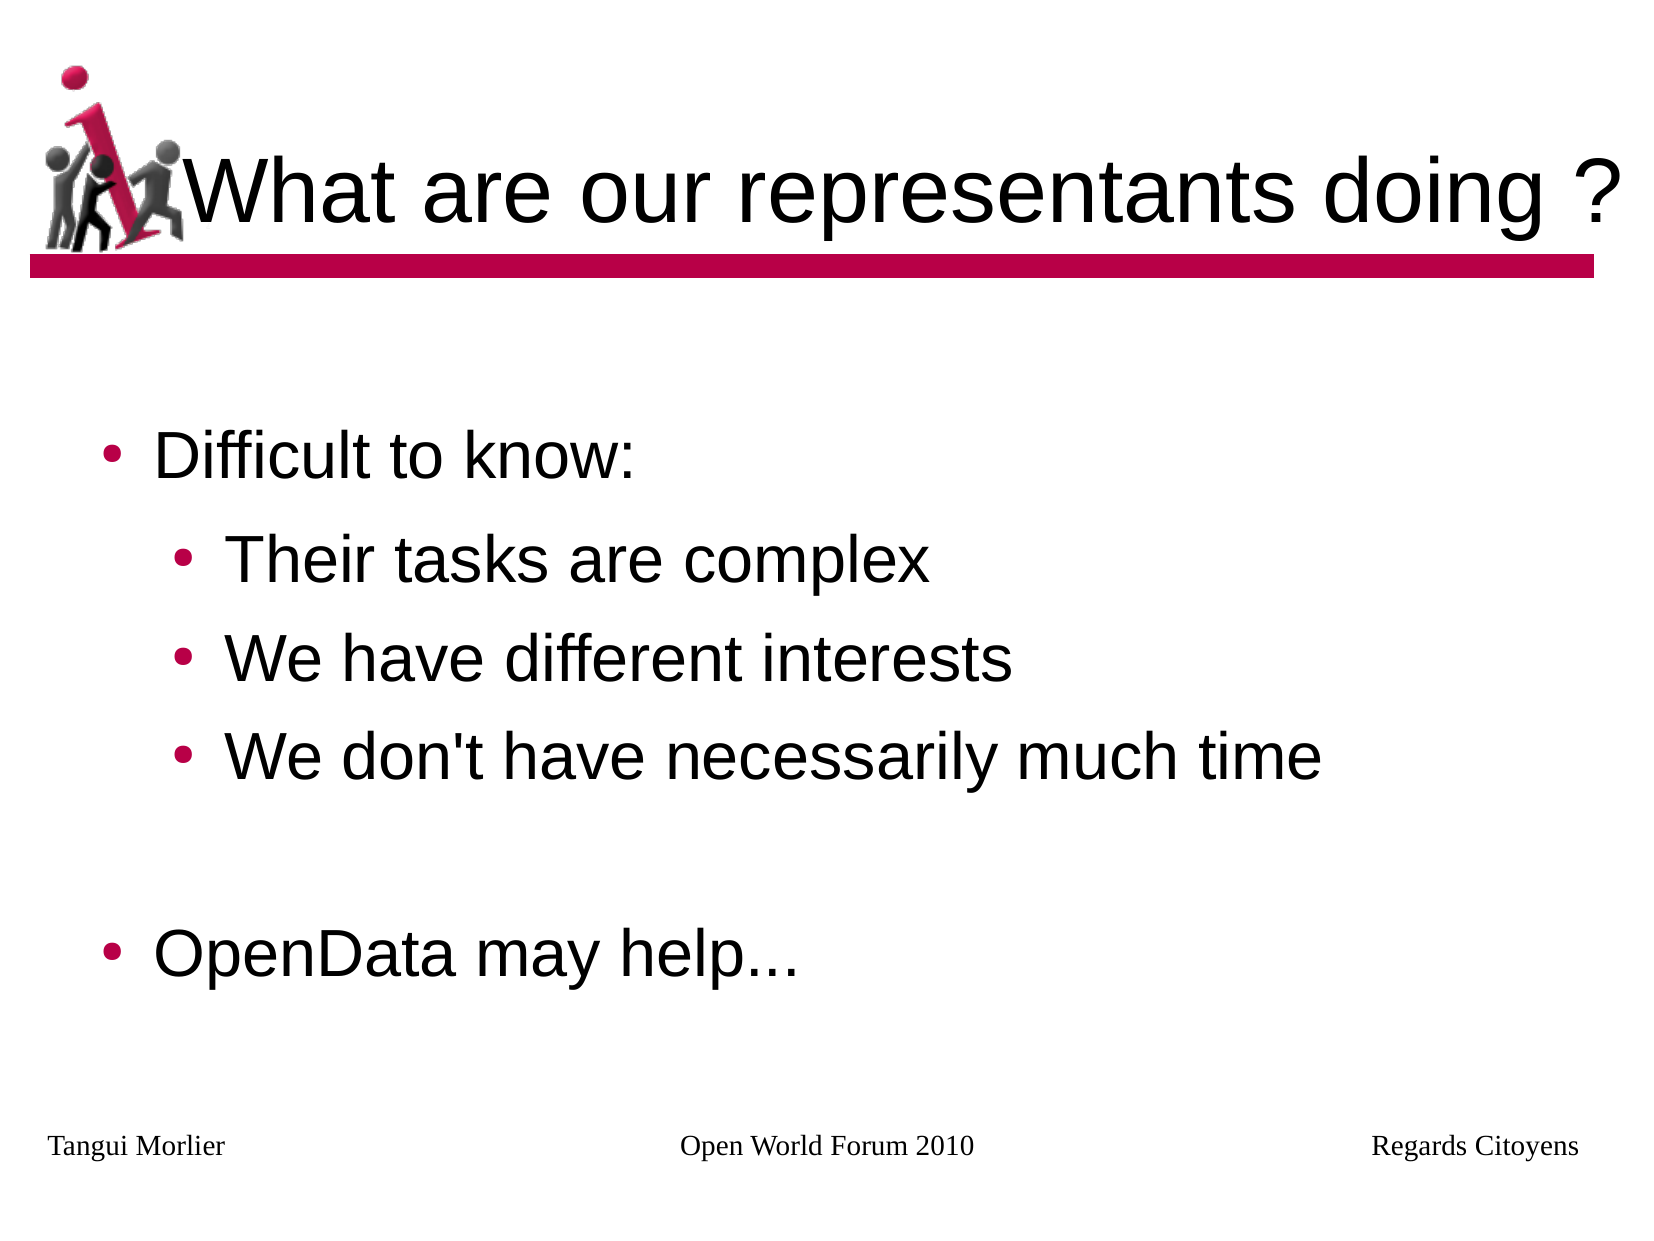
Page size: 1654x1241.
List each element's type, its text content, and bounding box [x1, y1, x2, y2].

list Difficult to know: Their tasks are complex We have different interests We don't have necessarily much time OpenData may help... [82, 313, 1571, 1133]
picture [29, 60, 210, 254]
title What are our representants doing ? [159, 94, 1648, 287]
